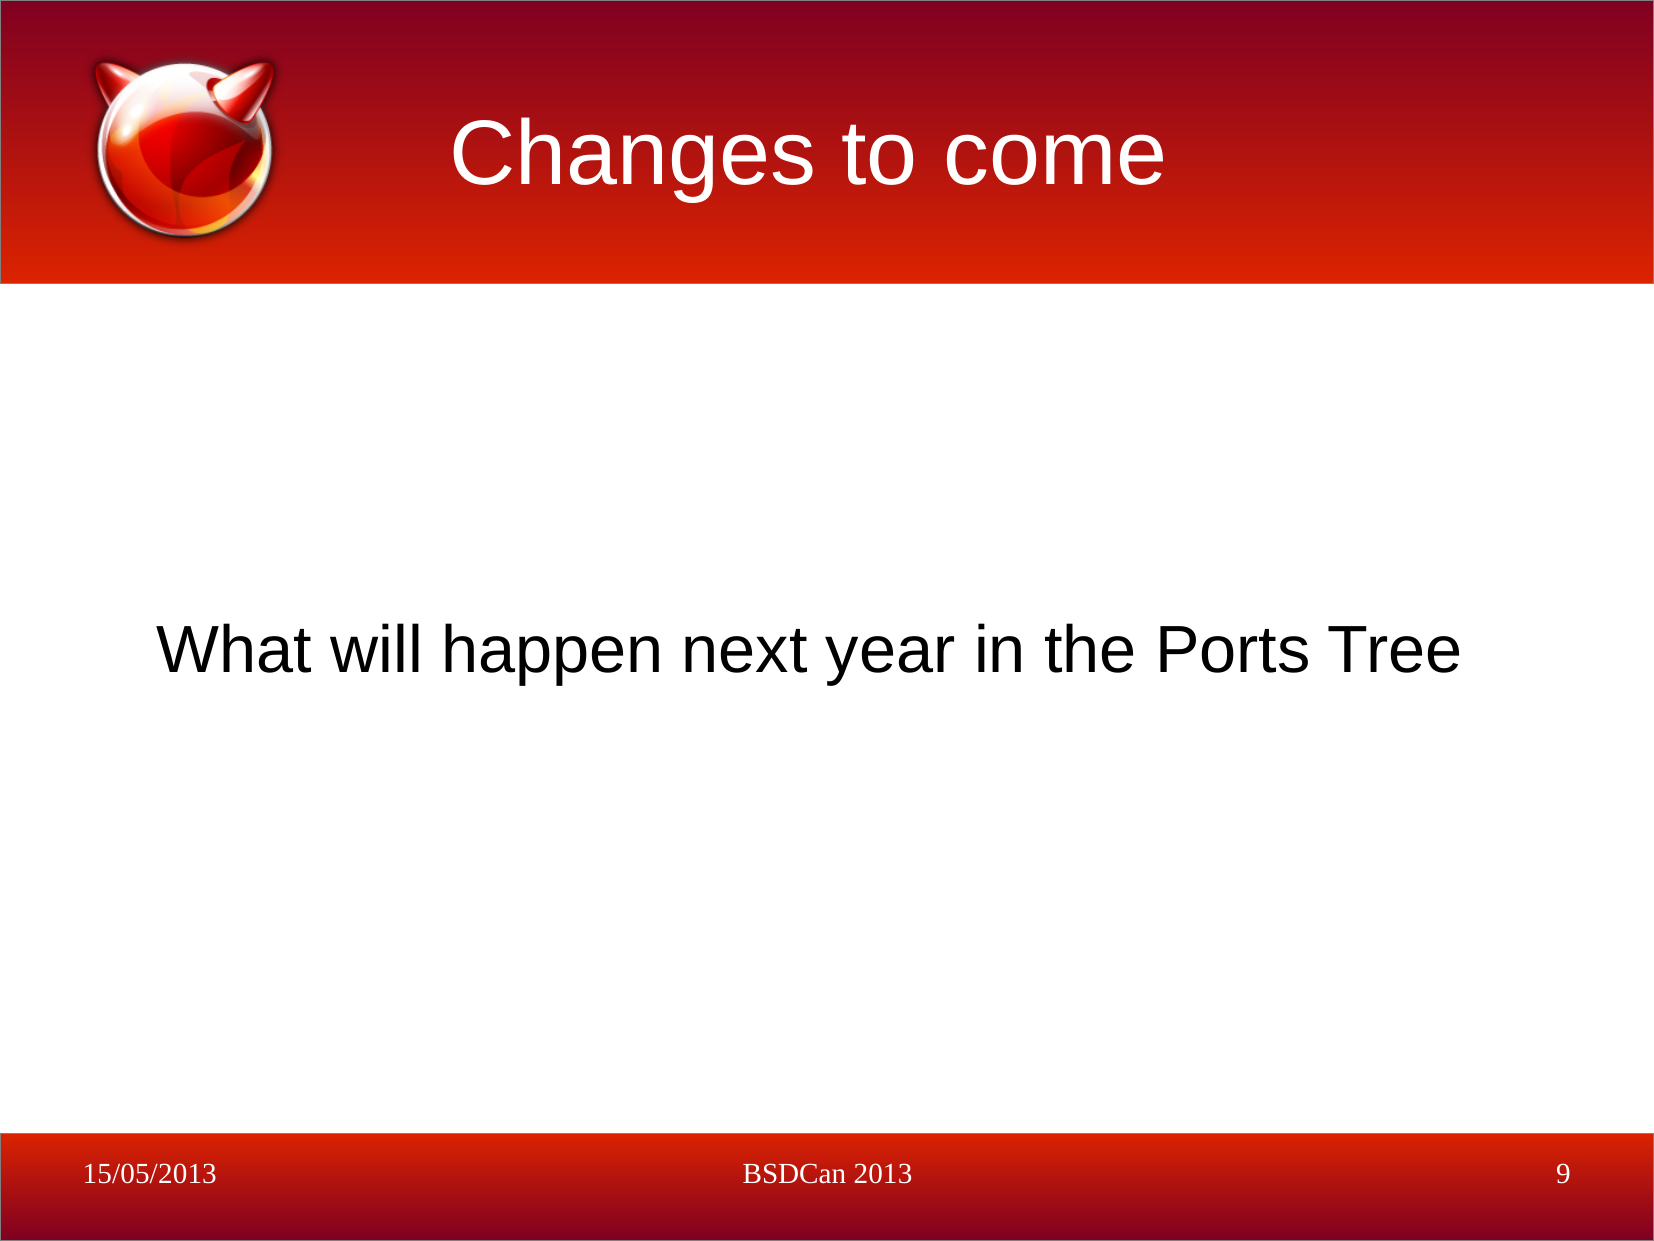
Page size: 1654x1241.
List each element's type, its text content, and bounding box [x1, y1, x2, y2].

title Changes to come [82, 49, 1536, 257]
subtitle What will happen next year in the Ports Tree [82, 290, 1538, 1010]
